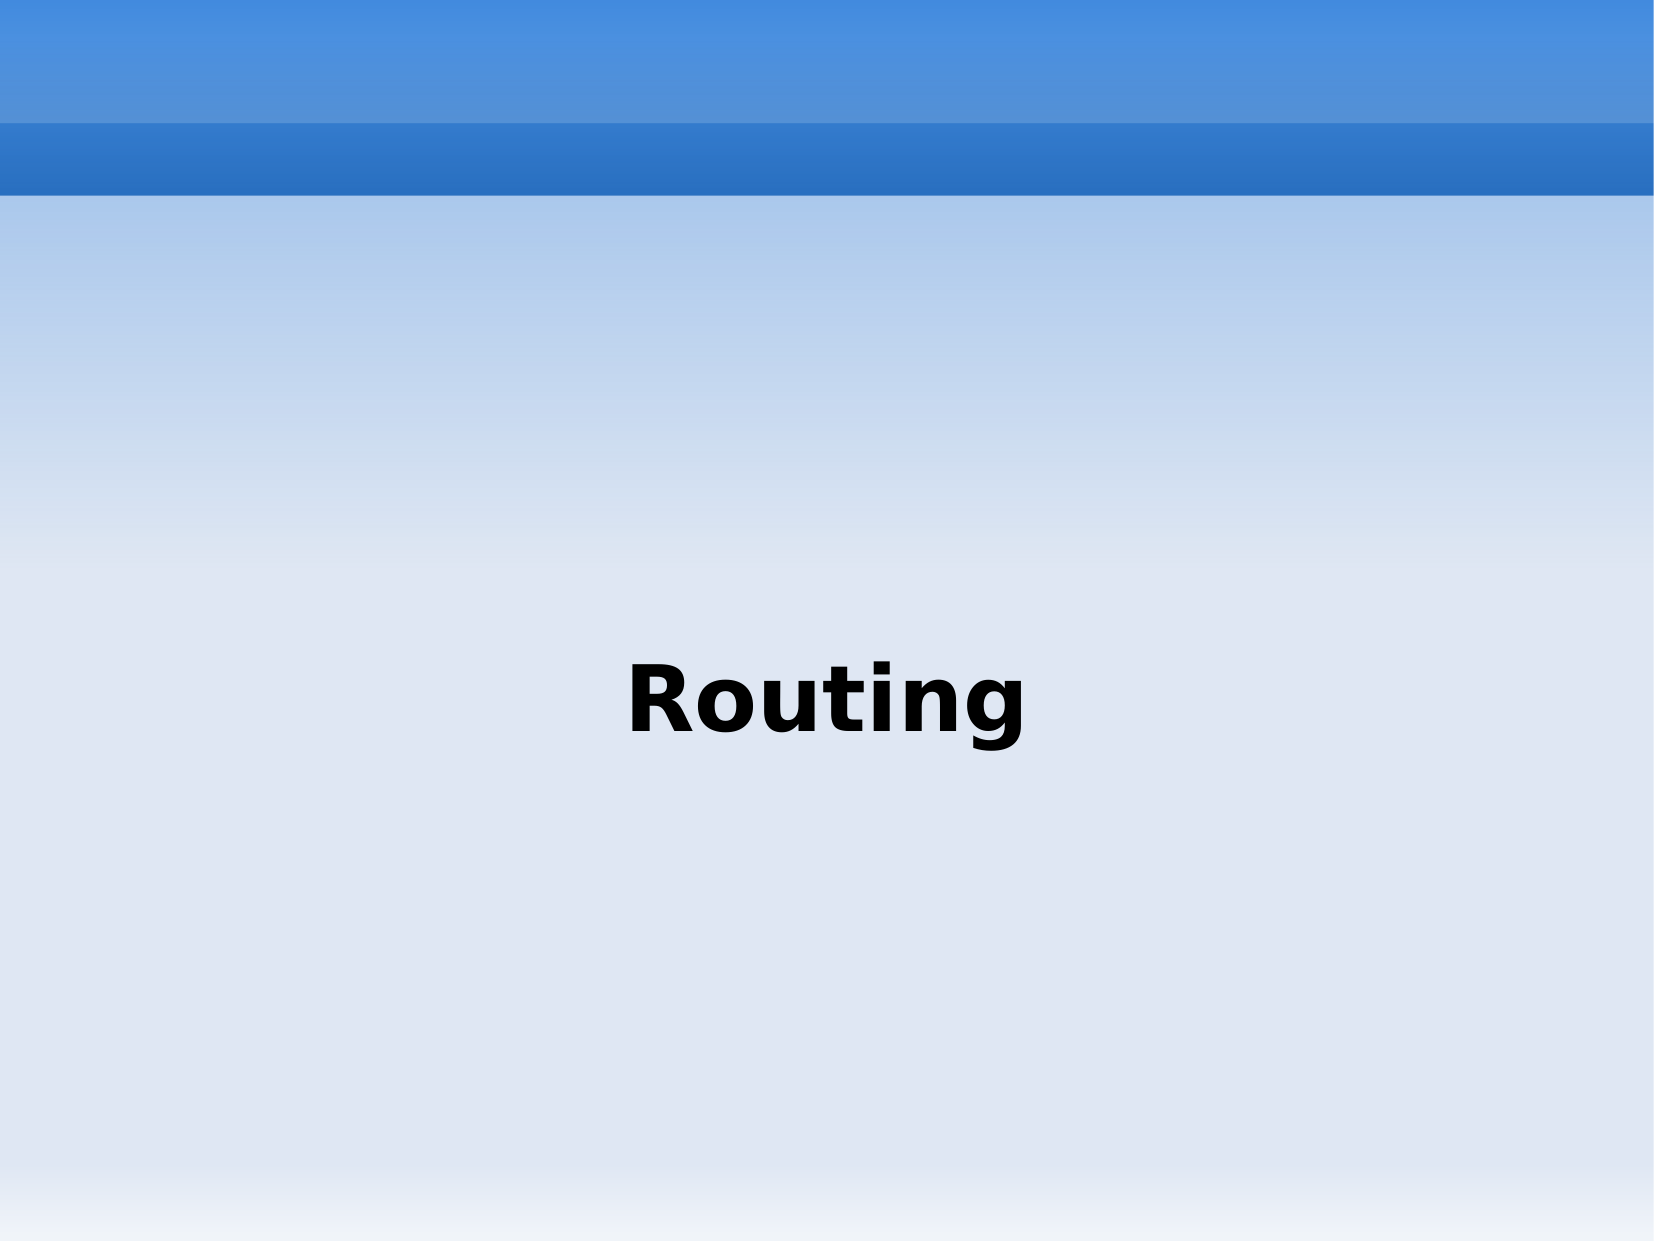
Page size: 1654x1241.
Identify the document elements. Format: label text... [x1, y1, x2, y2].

picture [0, 0, 1654, 1241]
text_box Routing [82, 290, 1571, 1109]
